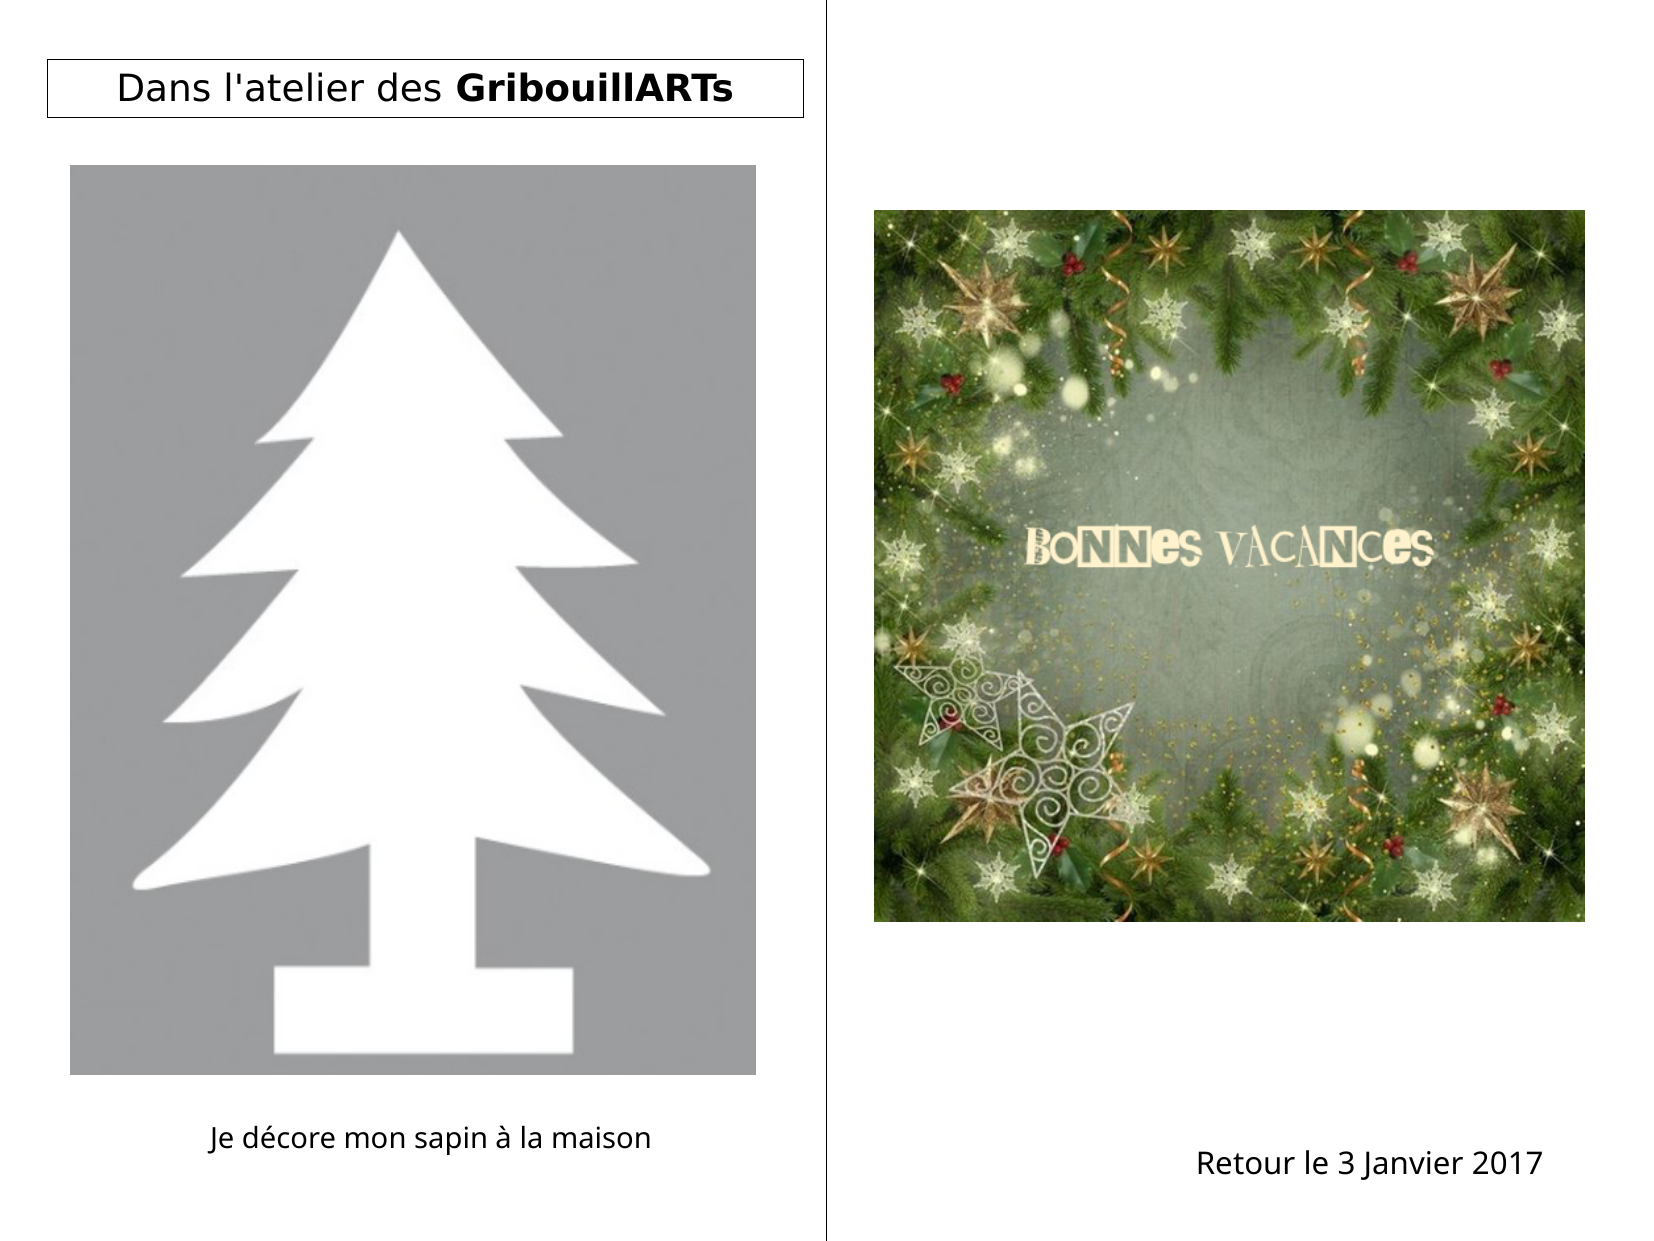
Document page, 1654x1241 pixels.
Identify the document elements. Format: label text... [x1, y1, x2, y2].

picture [70, 165, 756, 1075]
text_box Dans l'atelier des GribouillARTs [47, 59, 804, 118]
text_box Je décore mon sapin à la maison [59, 1110, 804, 1232]
picture [874, 210, 1585, 922]
text_box Retour le 3 Janvier 2017 [1181, 1133, 1654, 1238]
